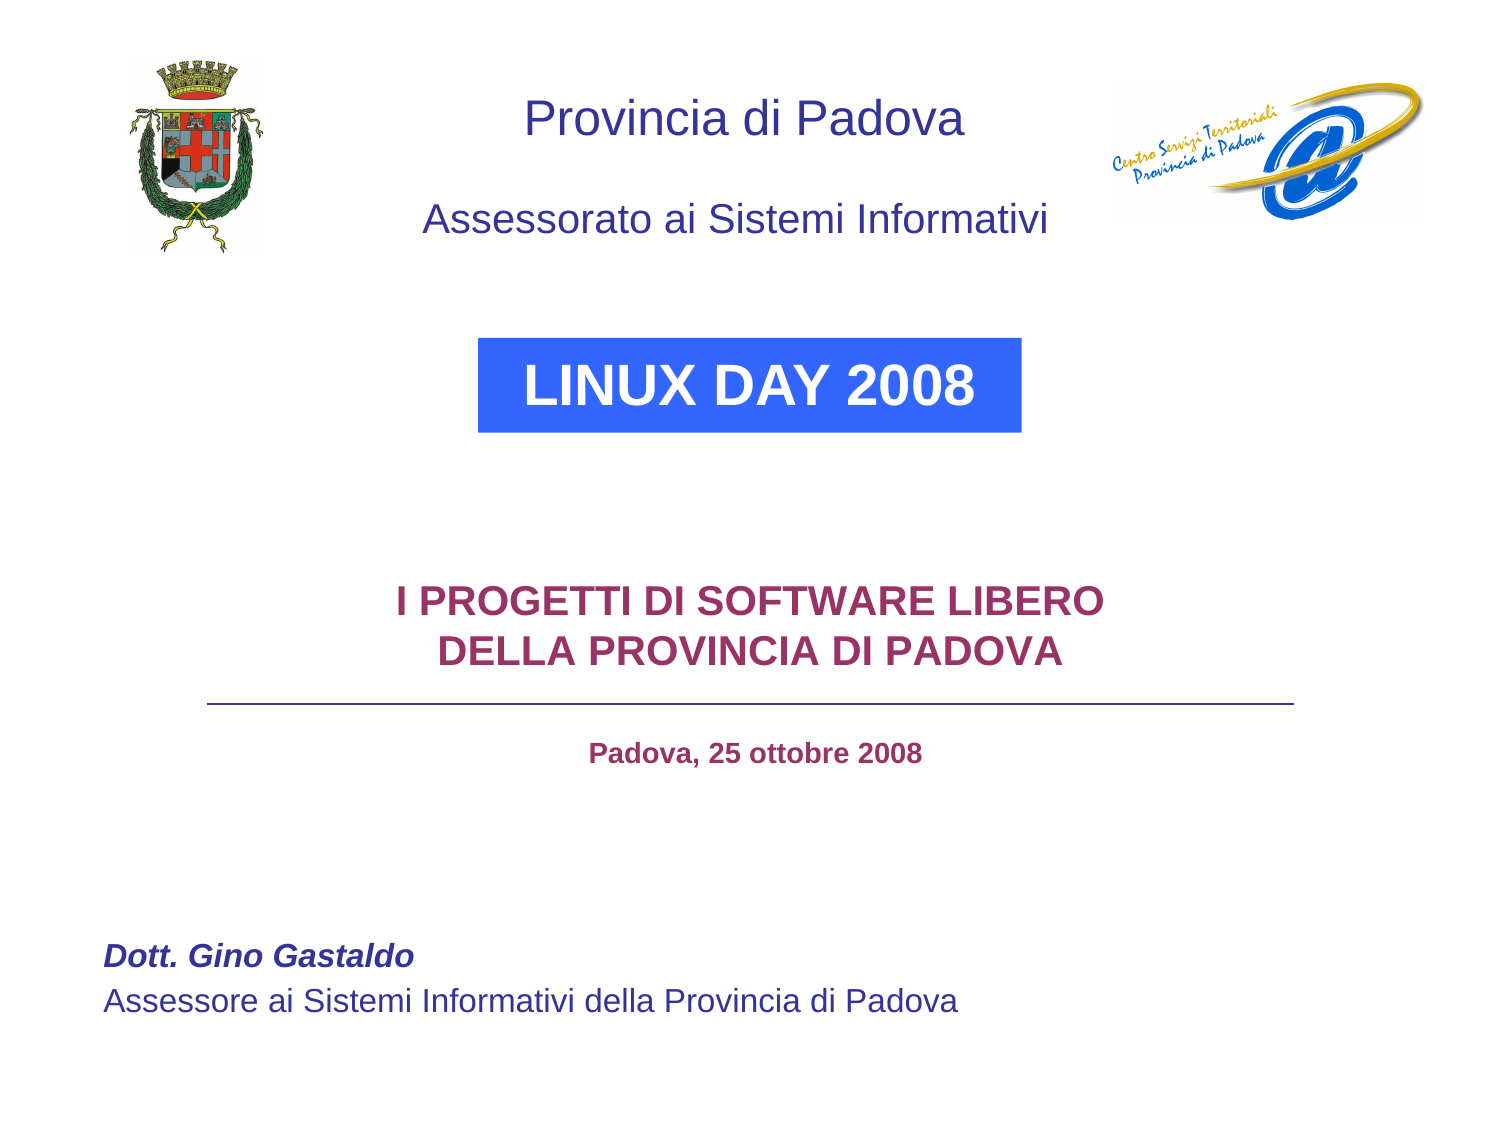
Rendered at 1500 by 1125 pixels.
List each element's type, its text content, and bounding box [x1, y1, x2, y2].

picture [126, 54, 266, 256]
picture [1113, 83, 1424, 220]
text_box I PROGETTI DI SOFTWARE LIBERO DELLA PROVINCIA DI PADOVA [381, 565, 1121, 682]
title LINUX DAY 2008 [478, 337, 1022, 433]
